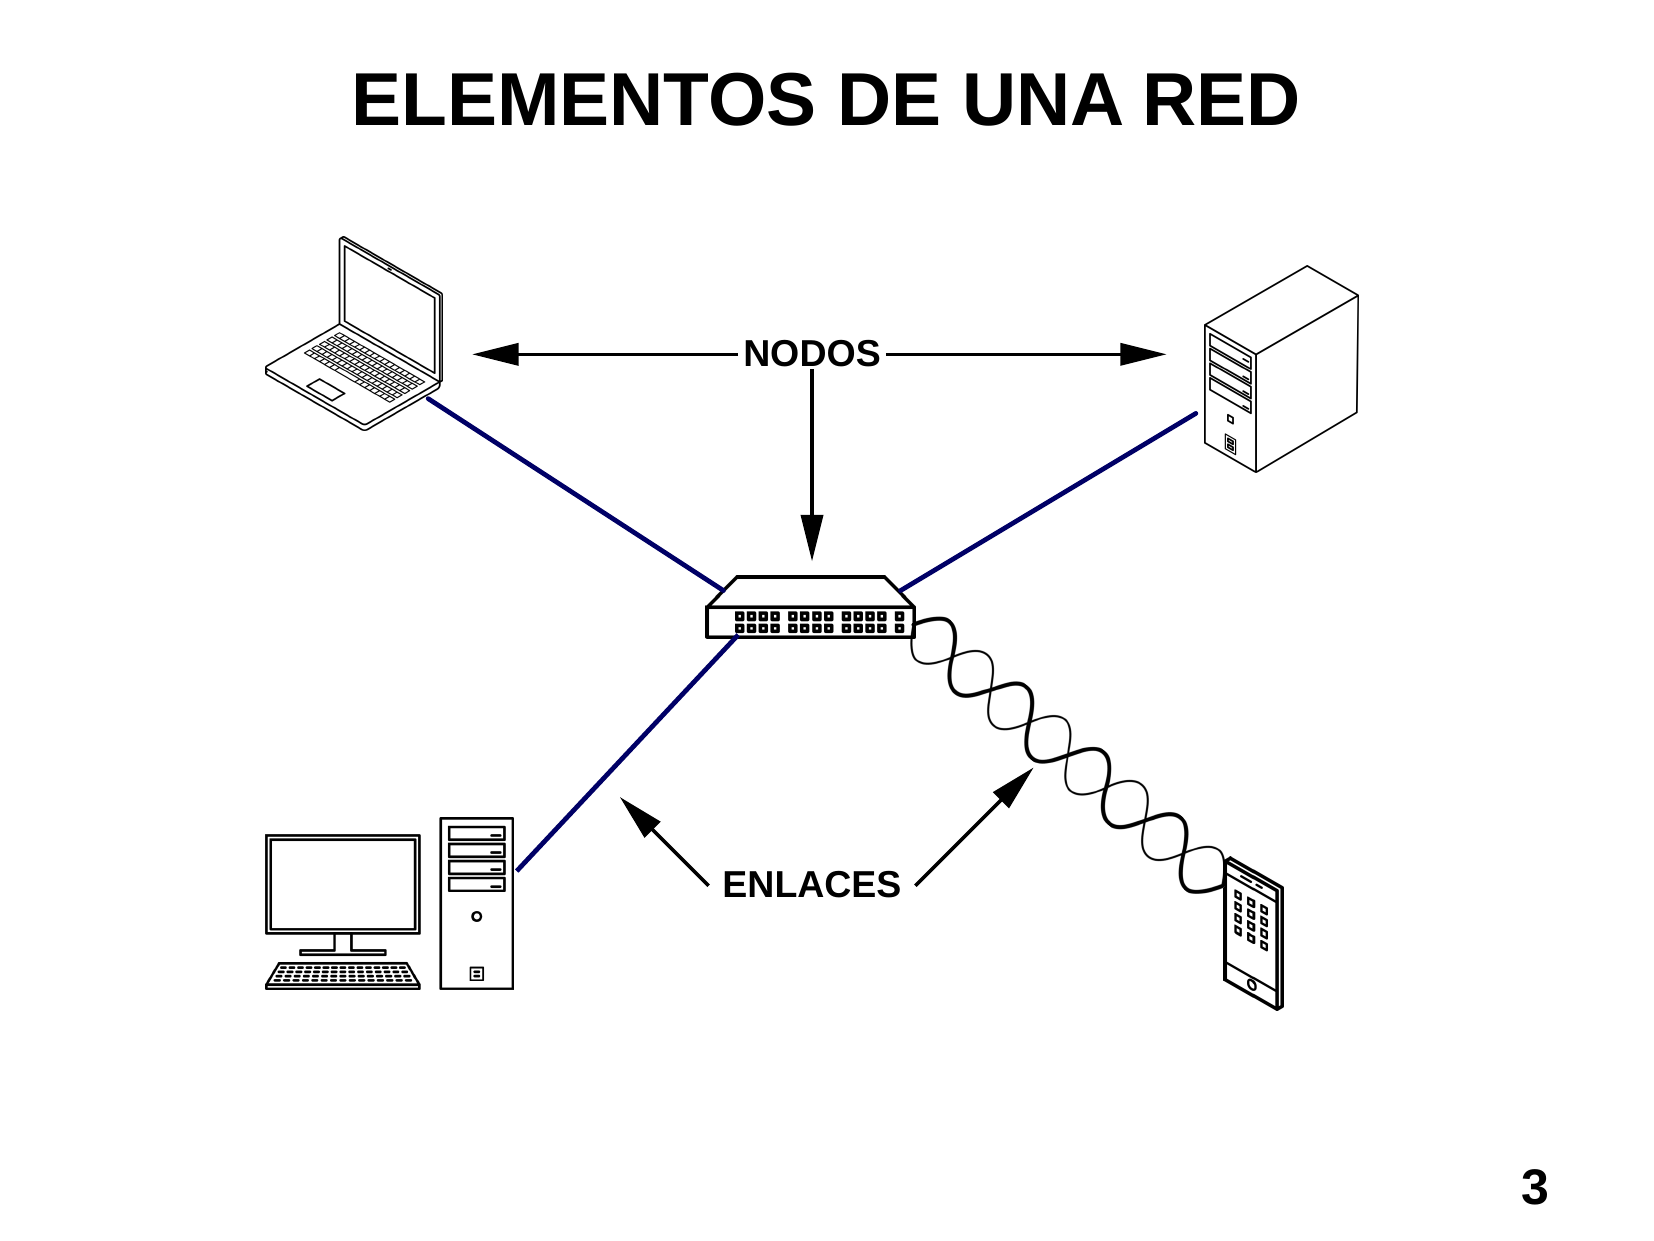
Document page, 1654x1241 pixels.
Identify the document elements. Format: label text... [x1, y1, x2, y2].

title ELEMENTOS DE UNA RED [82, 25, 1571, 174]
picture [265, 236, 443, 431]
picture [1204, 265, 1359, 473]
text_box <número> [1506, 1151, 1654, 1223]
text_box ENLACES [693, 856, 931, 931]
picture [265, 817, 514, 990]
text_box NODOS [708, 324, 916, 399]
picture [705, 575, 1284, 1011]
